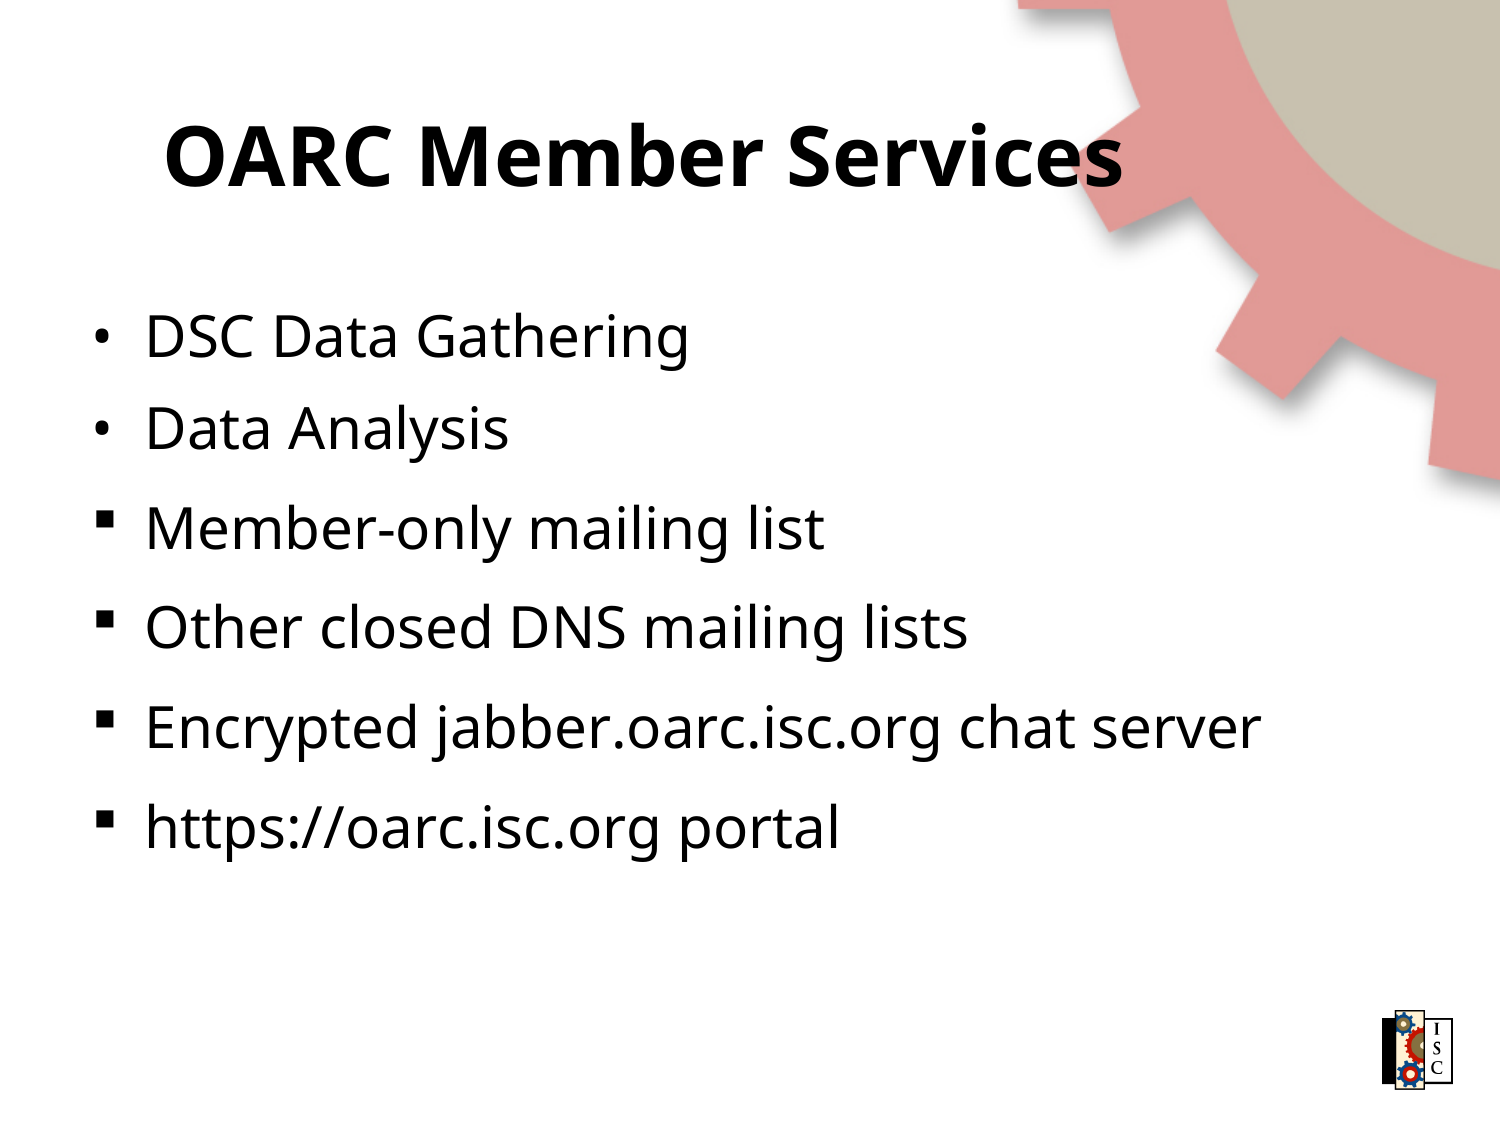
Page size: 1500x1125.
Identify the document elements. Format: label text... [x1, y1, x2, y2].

text_box DSC Data Gathering Data Analysis Member-only mailing list Other closed DNS mailing lists Encrypted jabber.oarc.isc.org chat server https://oarc.isc.org portal [91, 295, 1370, 866]
text_box OARC Member Services [162, 95, 1127, 212]
picture [0, 0, 1500, 1125]
